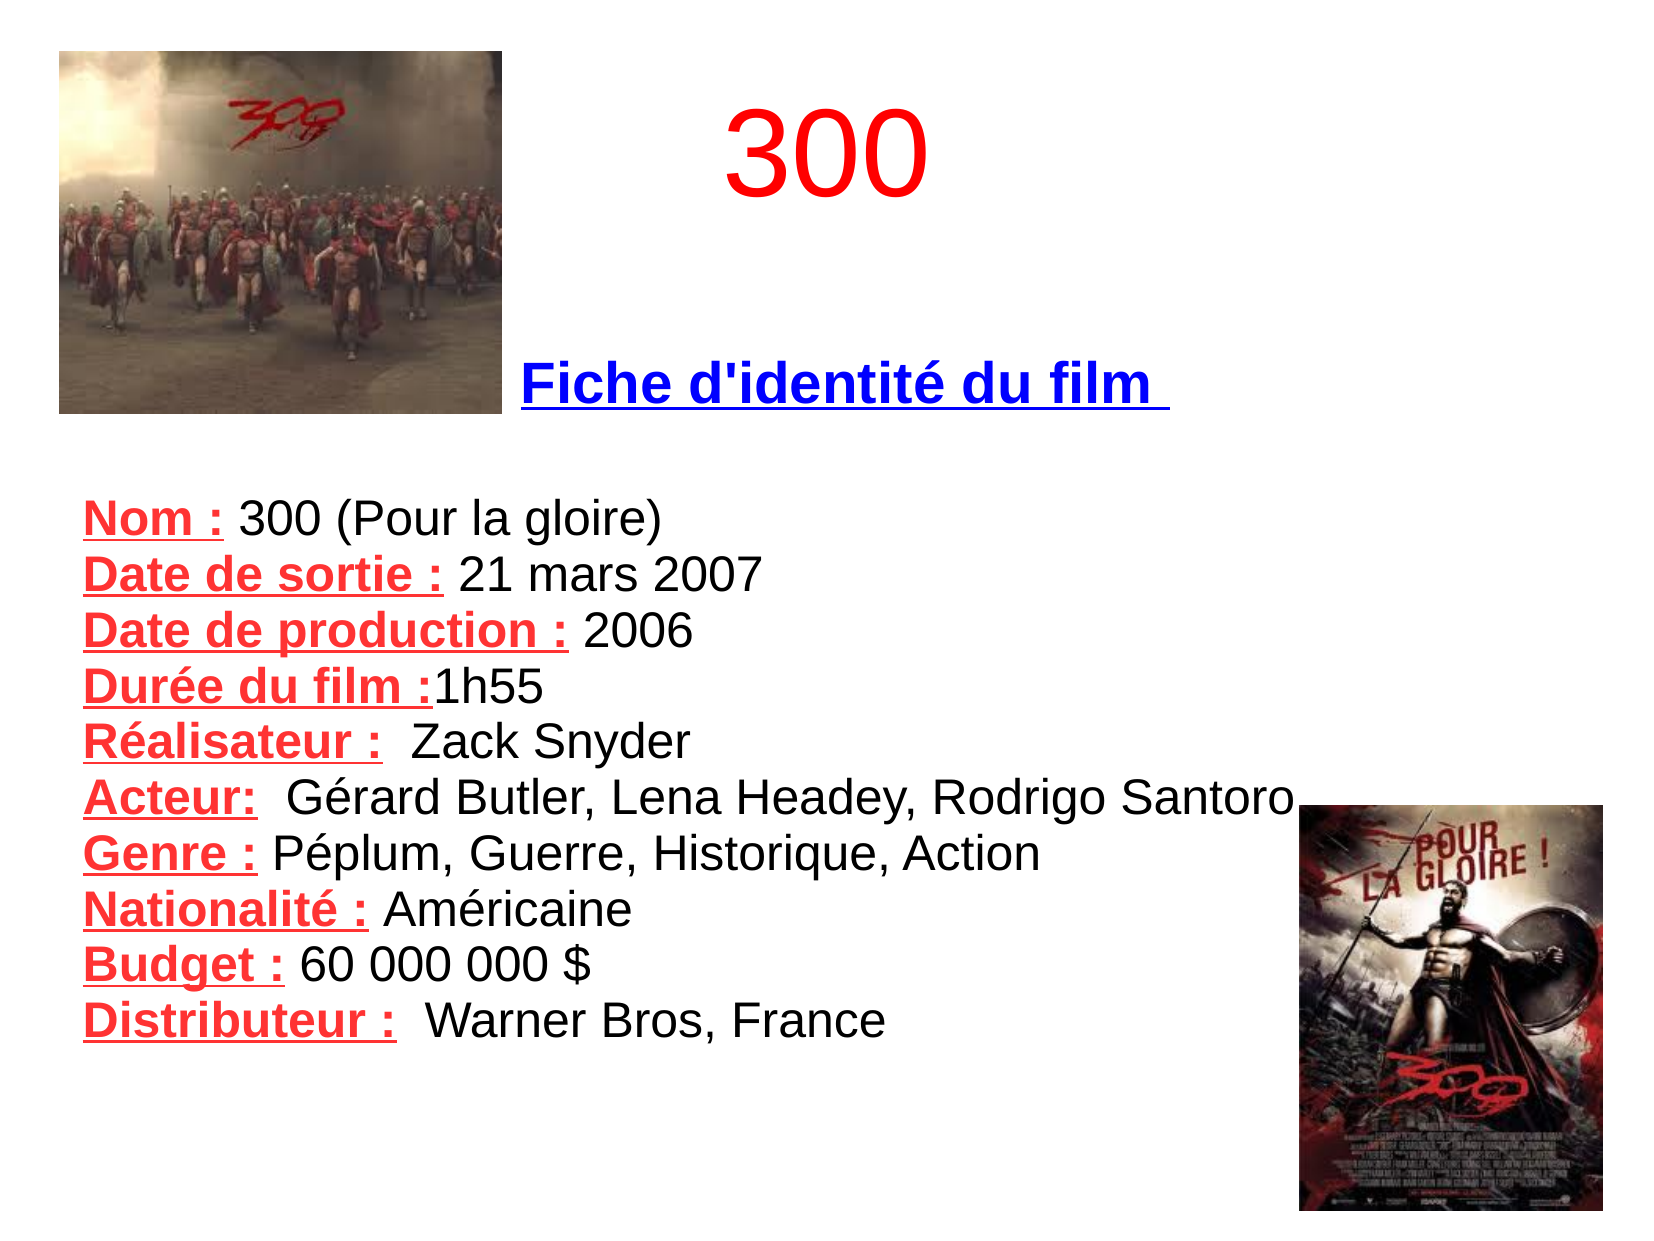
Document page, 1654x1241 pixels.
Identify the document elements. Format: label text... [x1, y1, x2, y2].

picture [1299, 805, 1603, 1211]
subtitle Fiche d'identité du film Nom : 300 (Pour la gloire) Date de sortie : 21 mars 2007 Date de production : 2006 Durée du film :1h55 Réalisateur : Zack Snyder Acteur: Gérard Butler, Lena Headey, Rodrigo Santoro Genre : Péplum, Guerre, Historique, Action Nationalité : Américaine Budget : 60 000 000 $ Distributeur : Warner Bros, France [82, 290, 1571, 1109]
title 300 [82, 49, 1571, 257]
picture [59, 51, 502, 414]
